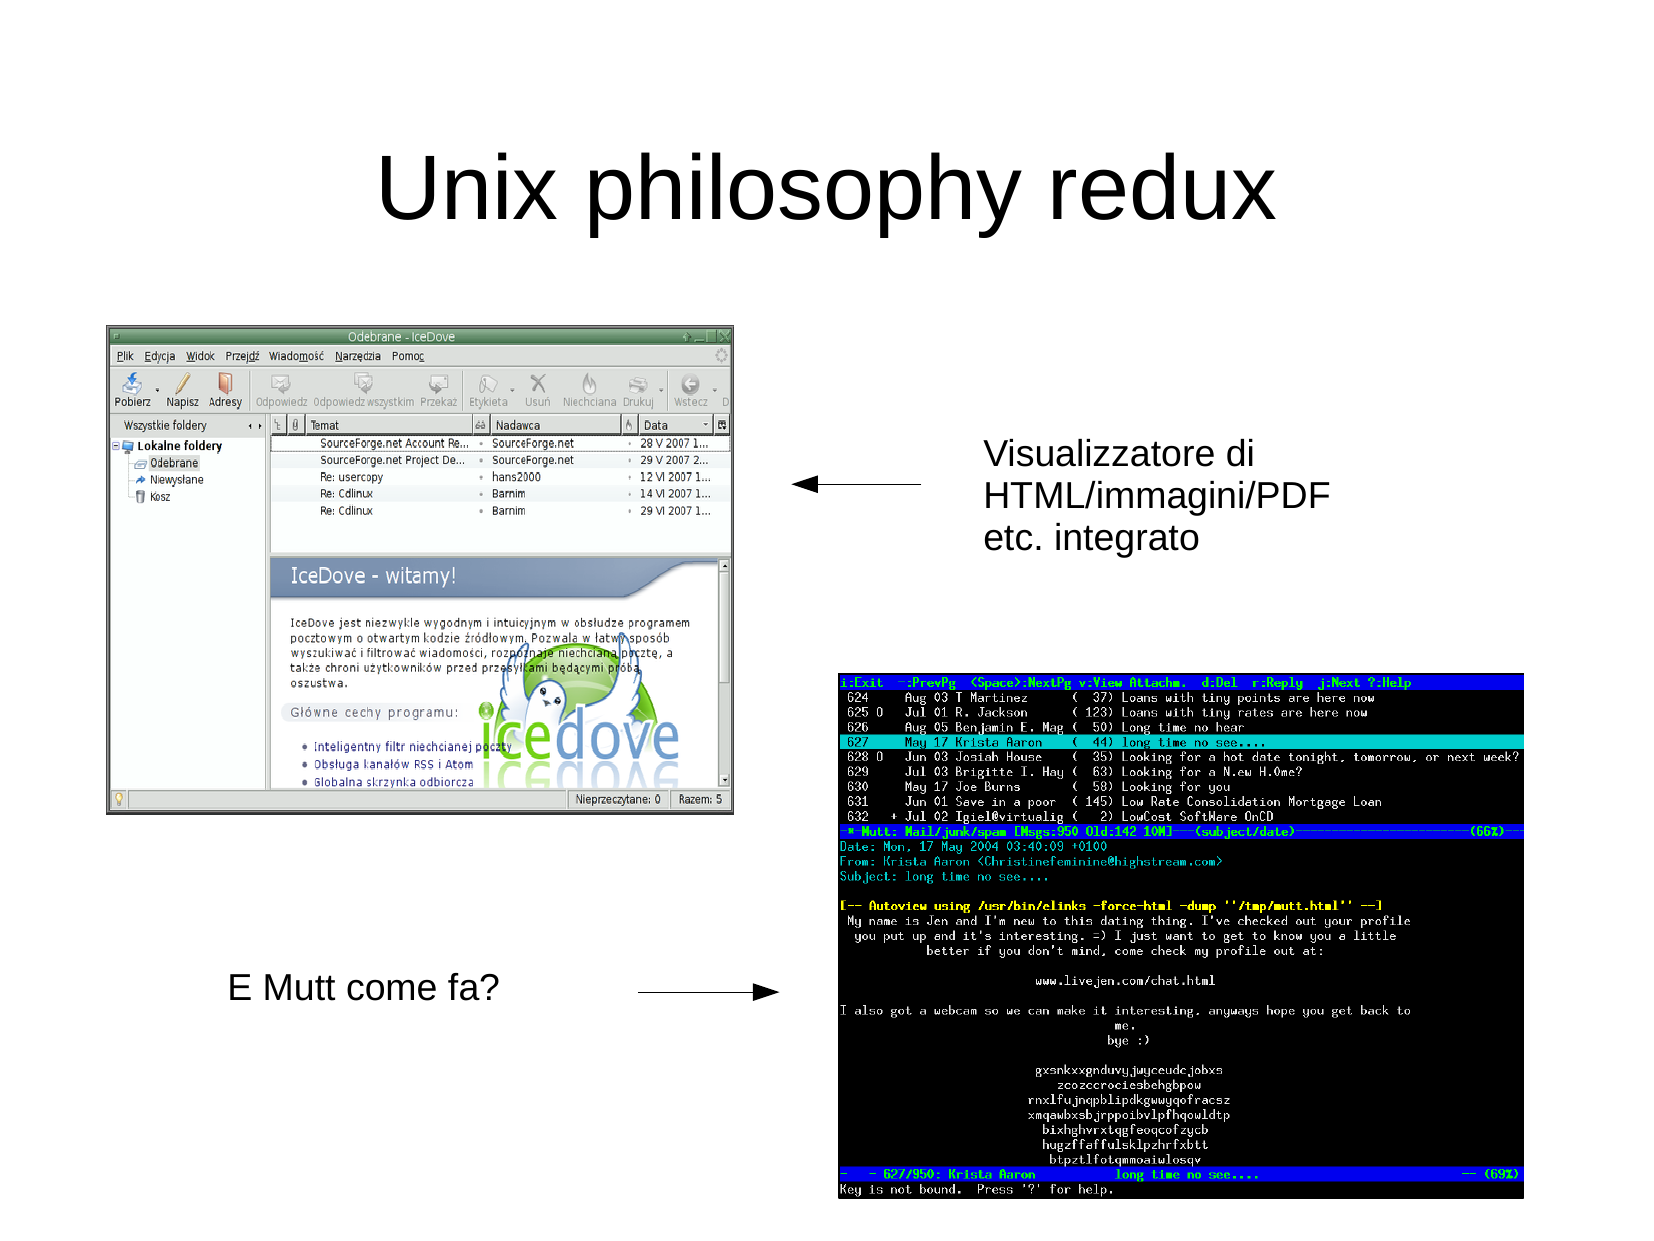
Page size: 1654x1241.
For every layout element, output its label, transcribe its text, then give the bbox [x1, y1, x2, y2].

text_box E Mutt come fa? [212, 958, 603, 1016]
picture [838, 673, 1524, 1199]
picture [106, 325, 734, 815]
title Unix philosophy redux [82, 84, 1571, 292]
text_box Visualizzatore di HTML/immagini/PDF etc. integrato [968, 425, 1359, 566]
